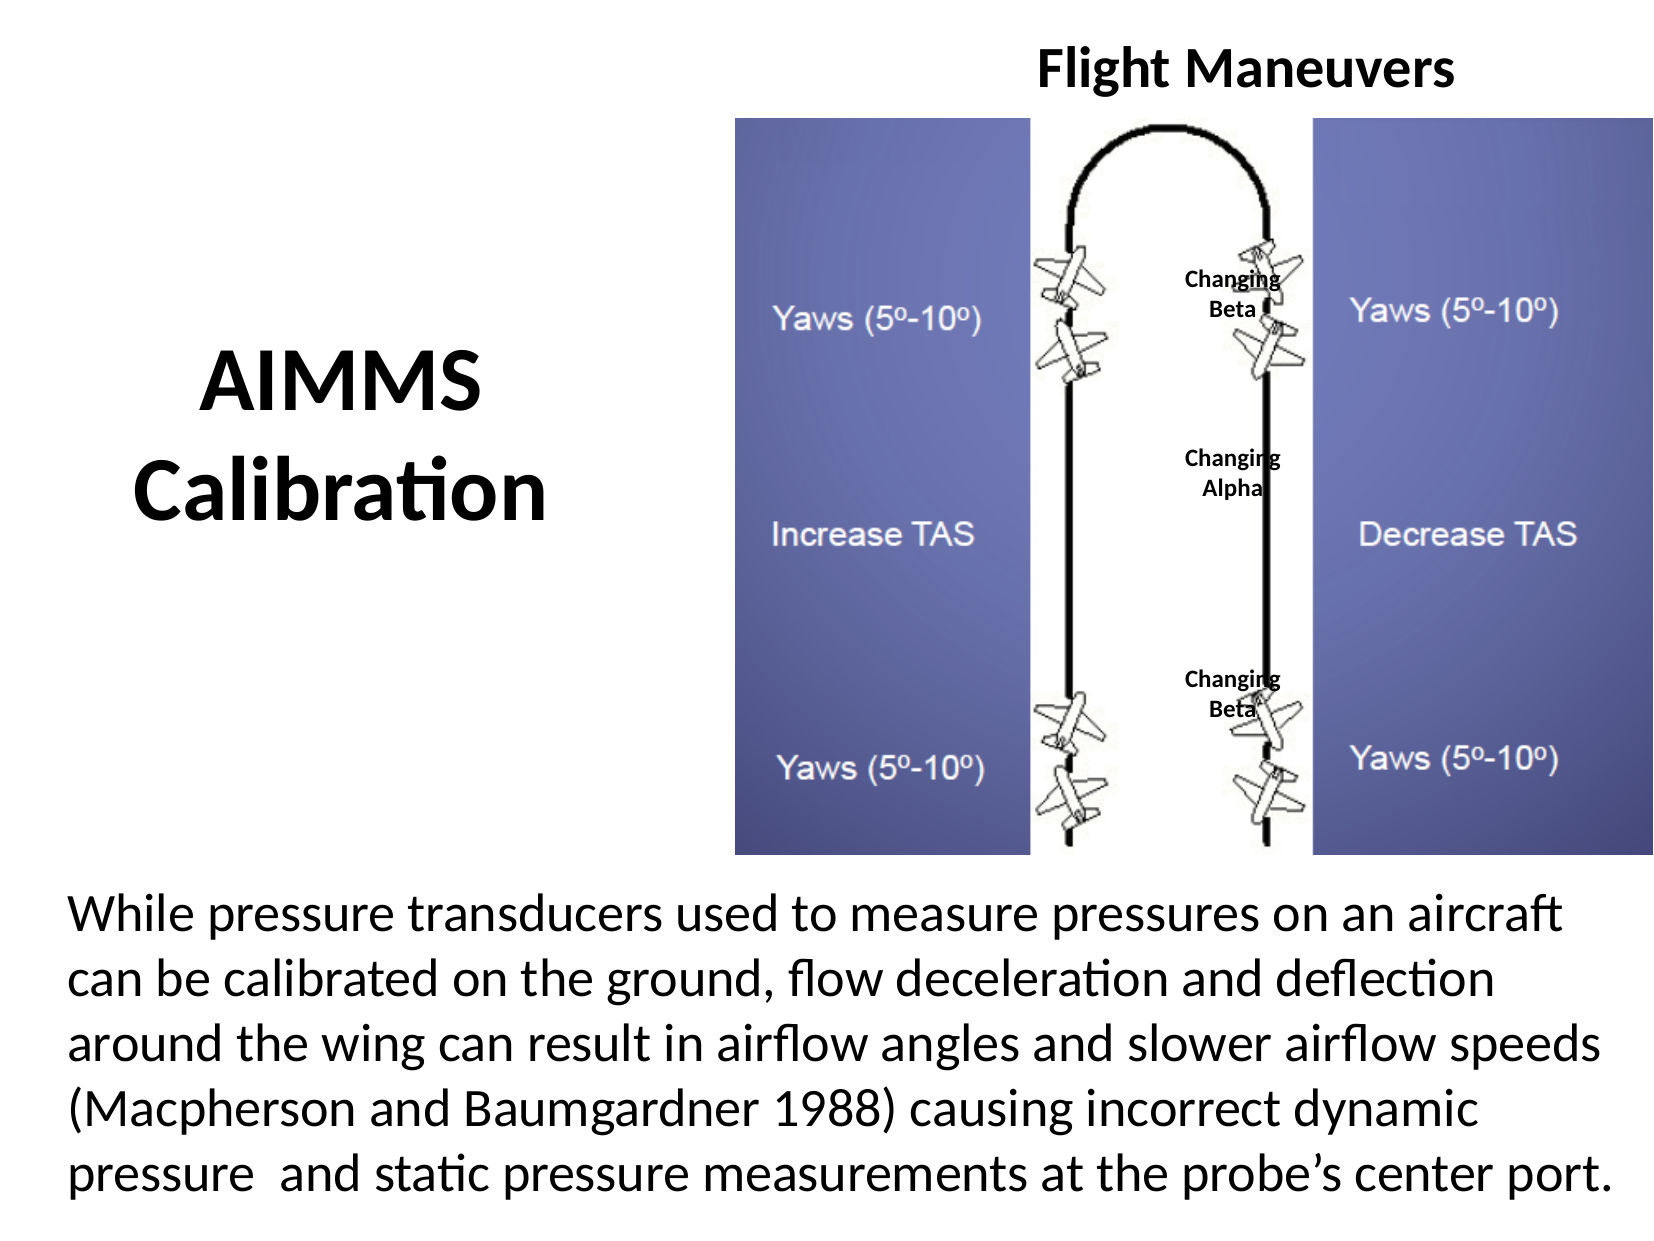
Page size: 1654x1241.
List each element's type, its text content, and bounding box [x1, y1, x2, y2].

text_box Changing Alpha [1157, 434, 1309, 510]
text_box Changing Beta [1157, 654, 1309, 730]
picture [0, 0, 1654, 1241]
list While pressure transducers used to measure pressures on an aircraft can be calibrated on the ground, flow deceleration and deflection around the wing can result in airflow angles and slower airflow speeds (Macpherson and Baumgardner 1988) causing incorrect dynamic pressure and static pressure measurements at the probe’s center port. [0, 870, 1653, 1229]
title AIMMS Calibration [41, 271, 642, 587]
text_box Flight Maneuvers [895, 21, 1598, 107]
text_box Changing Beta [1157, 255, 1309, 330]
